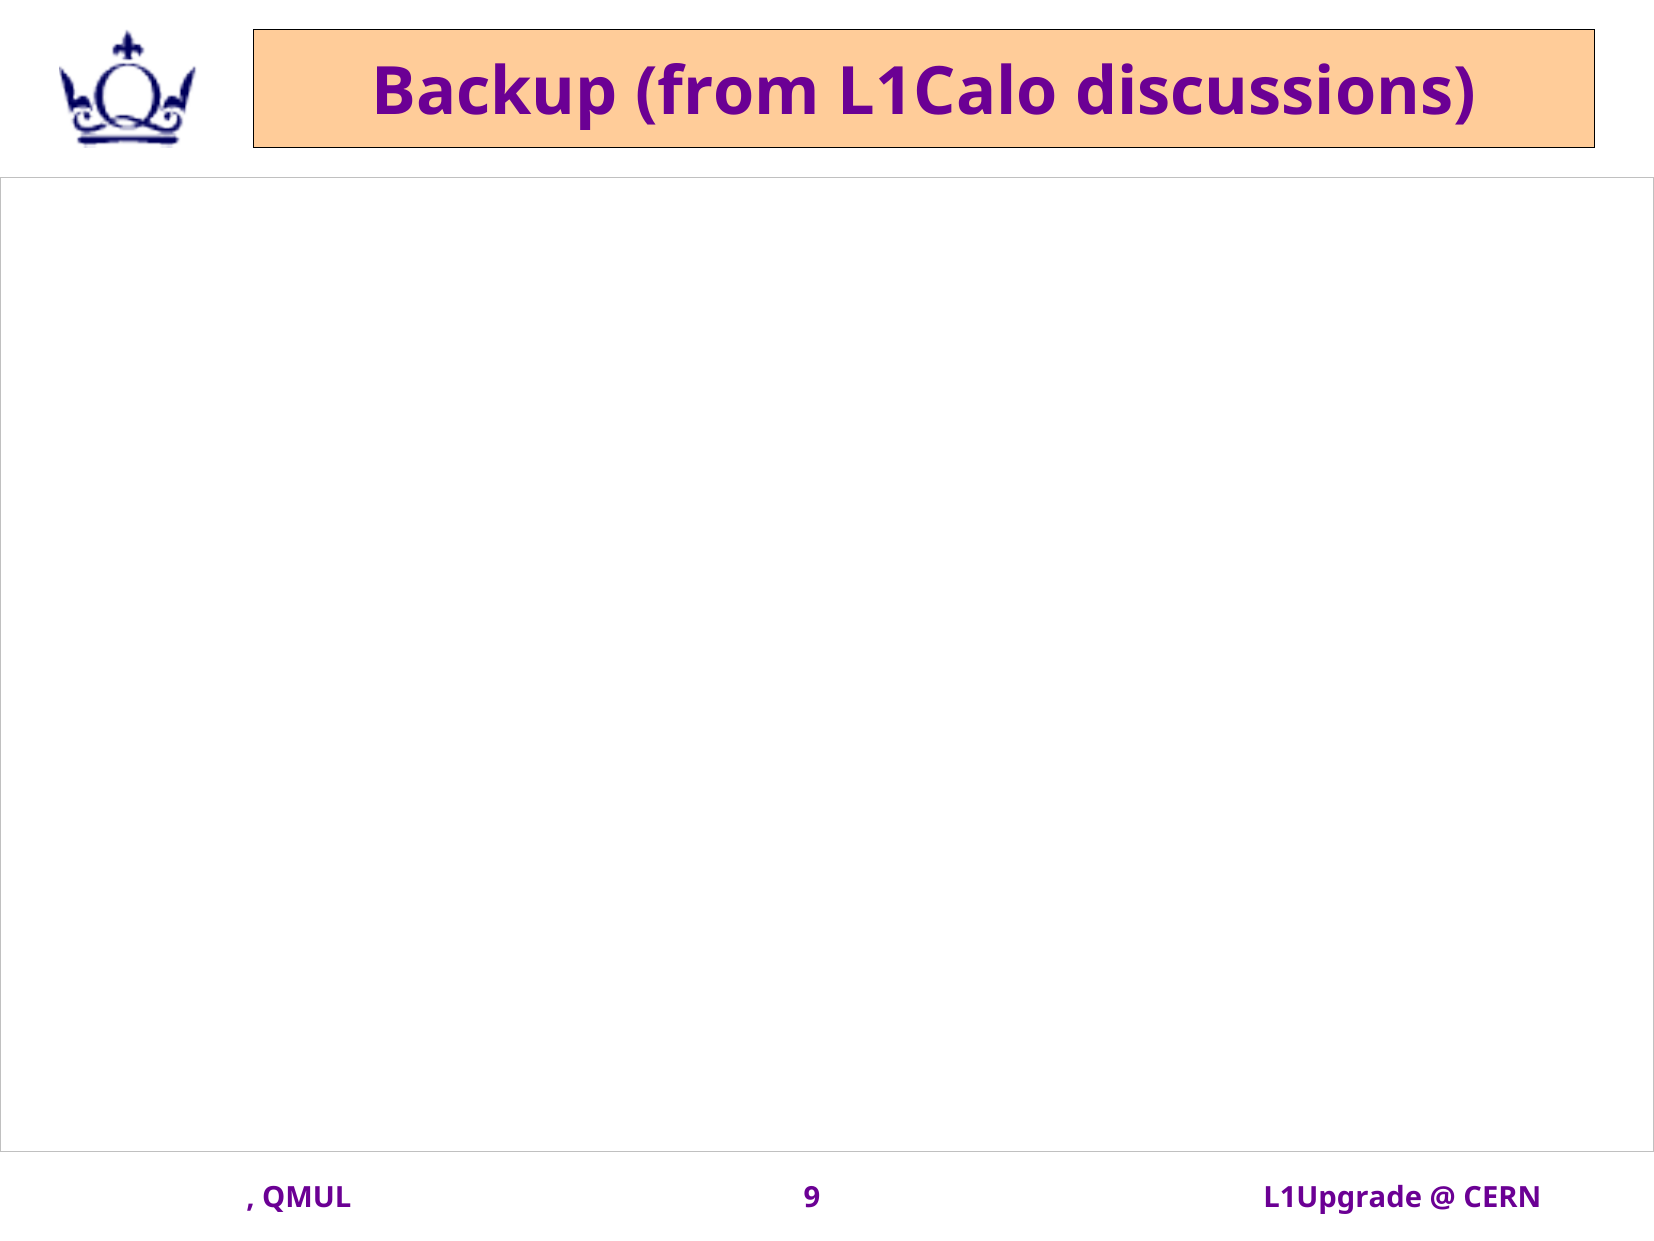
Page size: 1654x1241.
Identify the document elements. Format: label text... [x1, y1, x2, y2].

picture [59, 29, 200, 148]
title Backup (from L1Calo discussions) [253, 29, 1595, 148]
